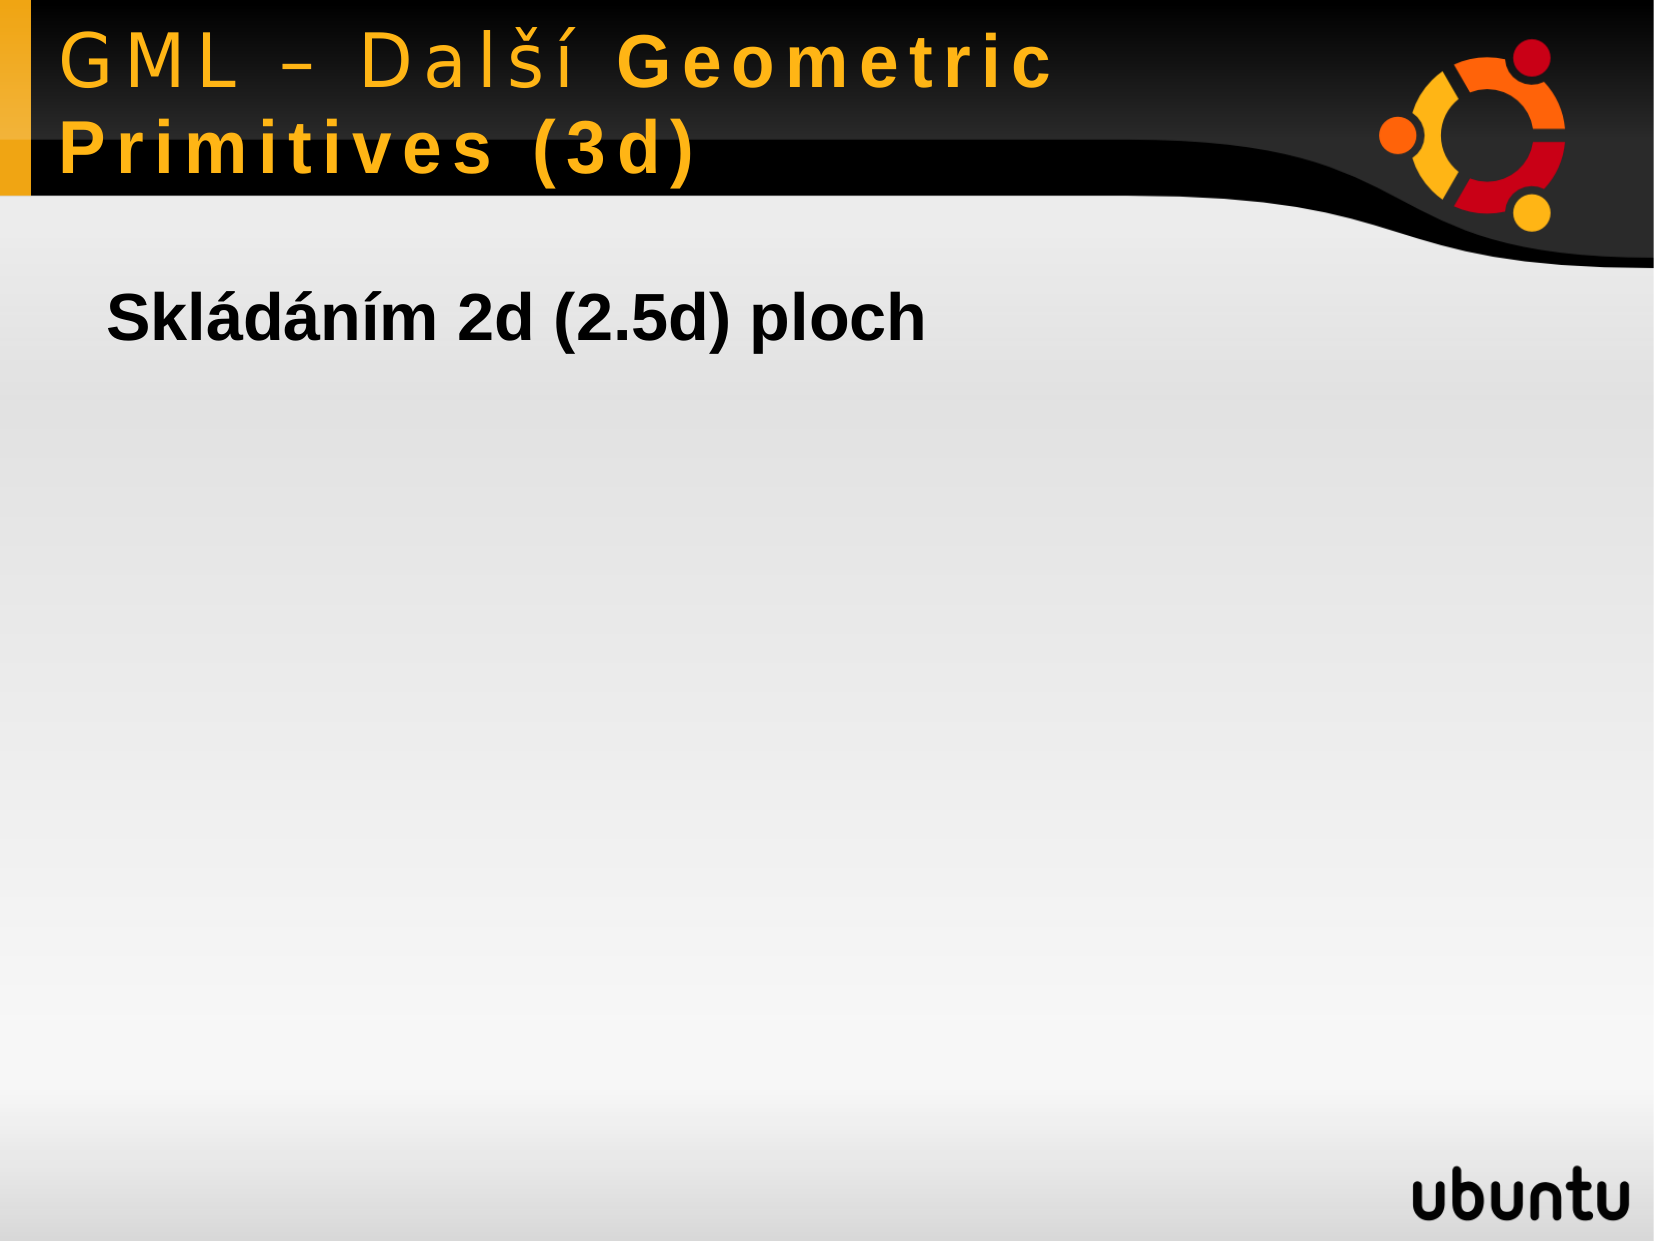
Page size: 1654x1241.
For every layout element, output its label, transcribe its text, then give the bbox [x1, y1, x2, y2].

picture [0, 0, 1654, 1241]
list Skládáním 2d (2.5d) ploch [88, 279, 1577, 1099]
title GML – Další Geometric Primitives (3d) [59, 6, 1270, 201]
